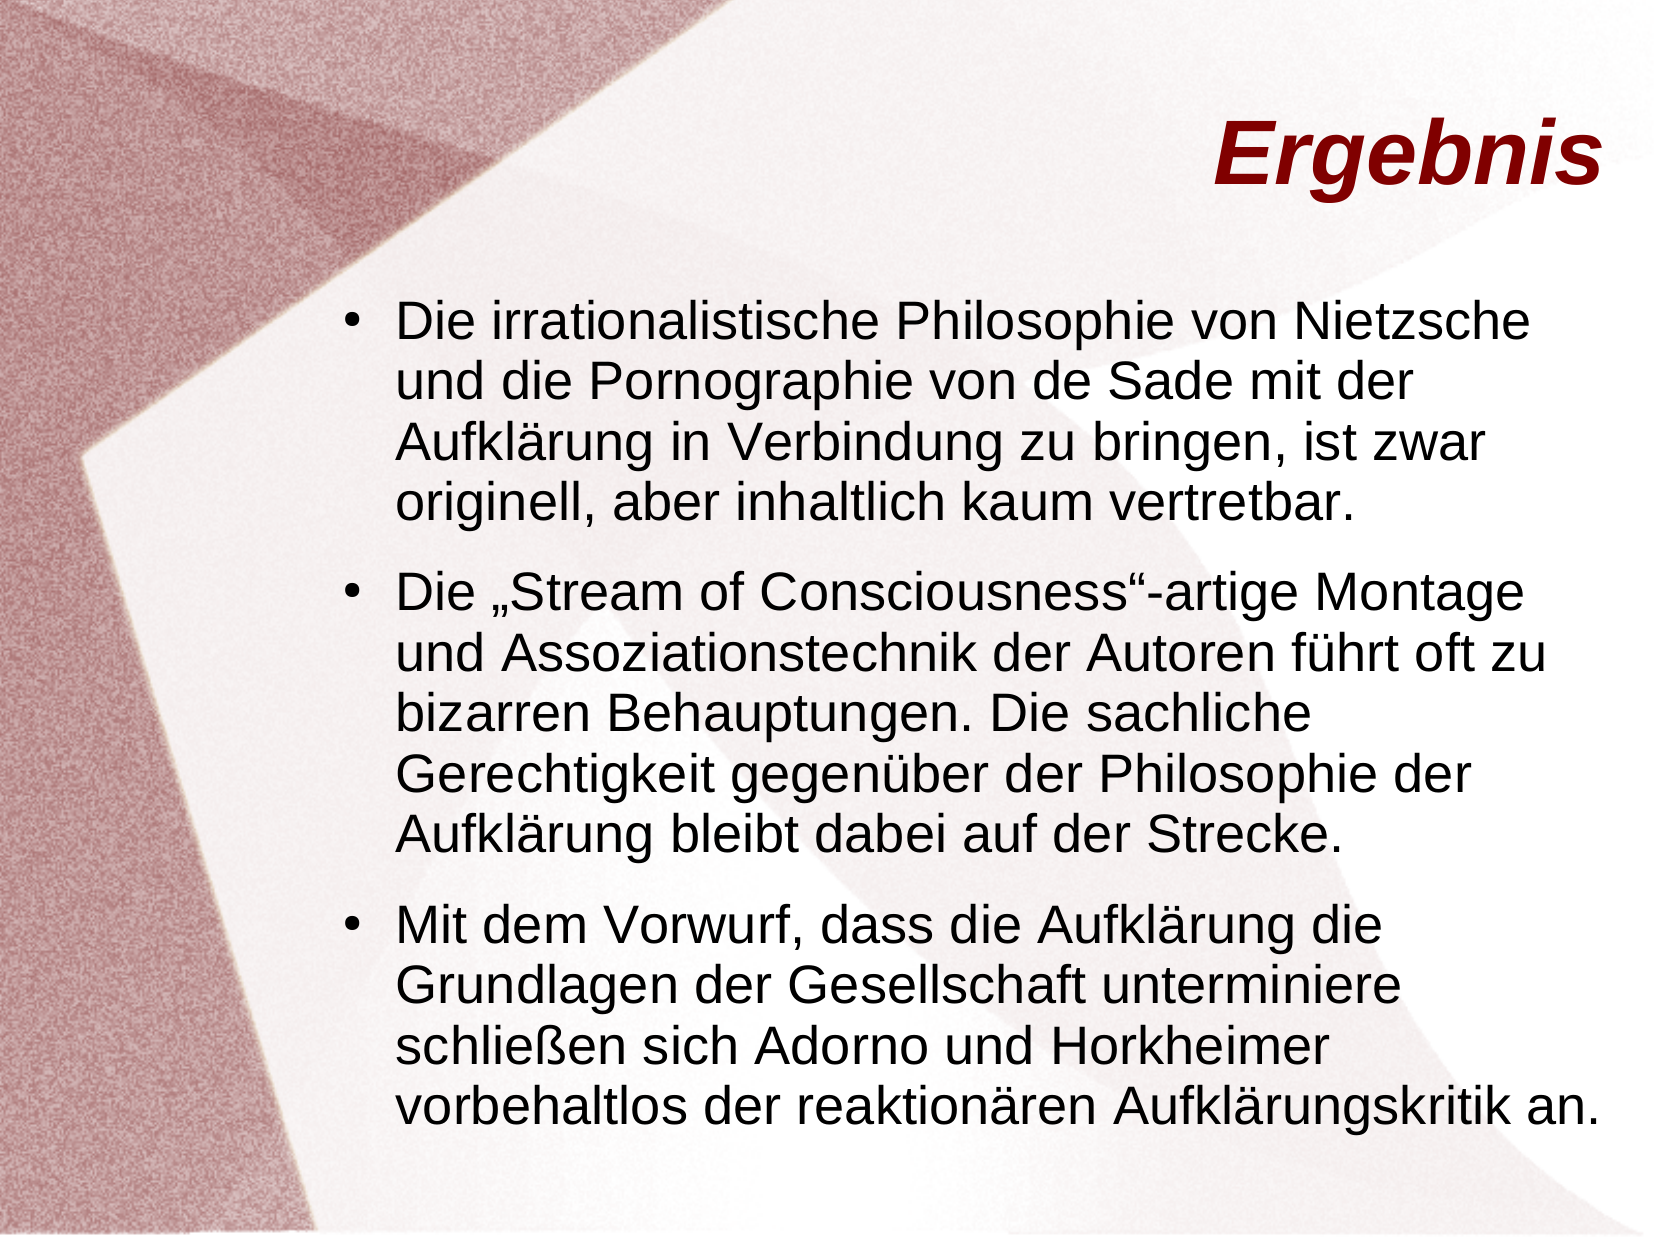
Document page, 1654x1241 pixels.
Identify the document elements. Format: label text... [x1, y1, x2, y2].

title Ergebnis [596, 56, 1607, 250]
list Die irrationalistische Philosophie von Nietzsche und die Pornographie von de Sade mit der Aufklärung in Verbindung zu bringen, ist zwar originell, aber inhaltlich kaum vertretbar. Die „Stream of Consciousness“-artige Montage und Assoziationstechnik der Autoren führt oft zu bizarren Behauptungen. Die sachliche Gerechtigkeit gegenüber der Philosophie der Aufklärung bleibt dabei auf der Strecke. Mit dem Vorwurf, dass die Aufklärung die Grundlagen der Gesellschaft unterminiere schließen sich Adorno und Horkheimer vorbehaltlos der reaktionären Aufklärungskritik an. [324, 290, 1625, 1137]
picture [0, 0, 1654, 1241]
